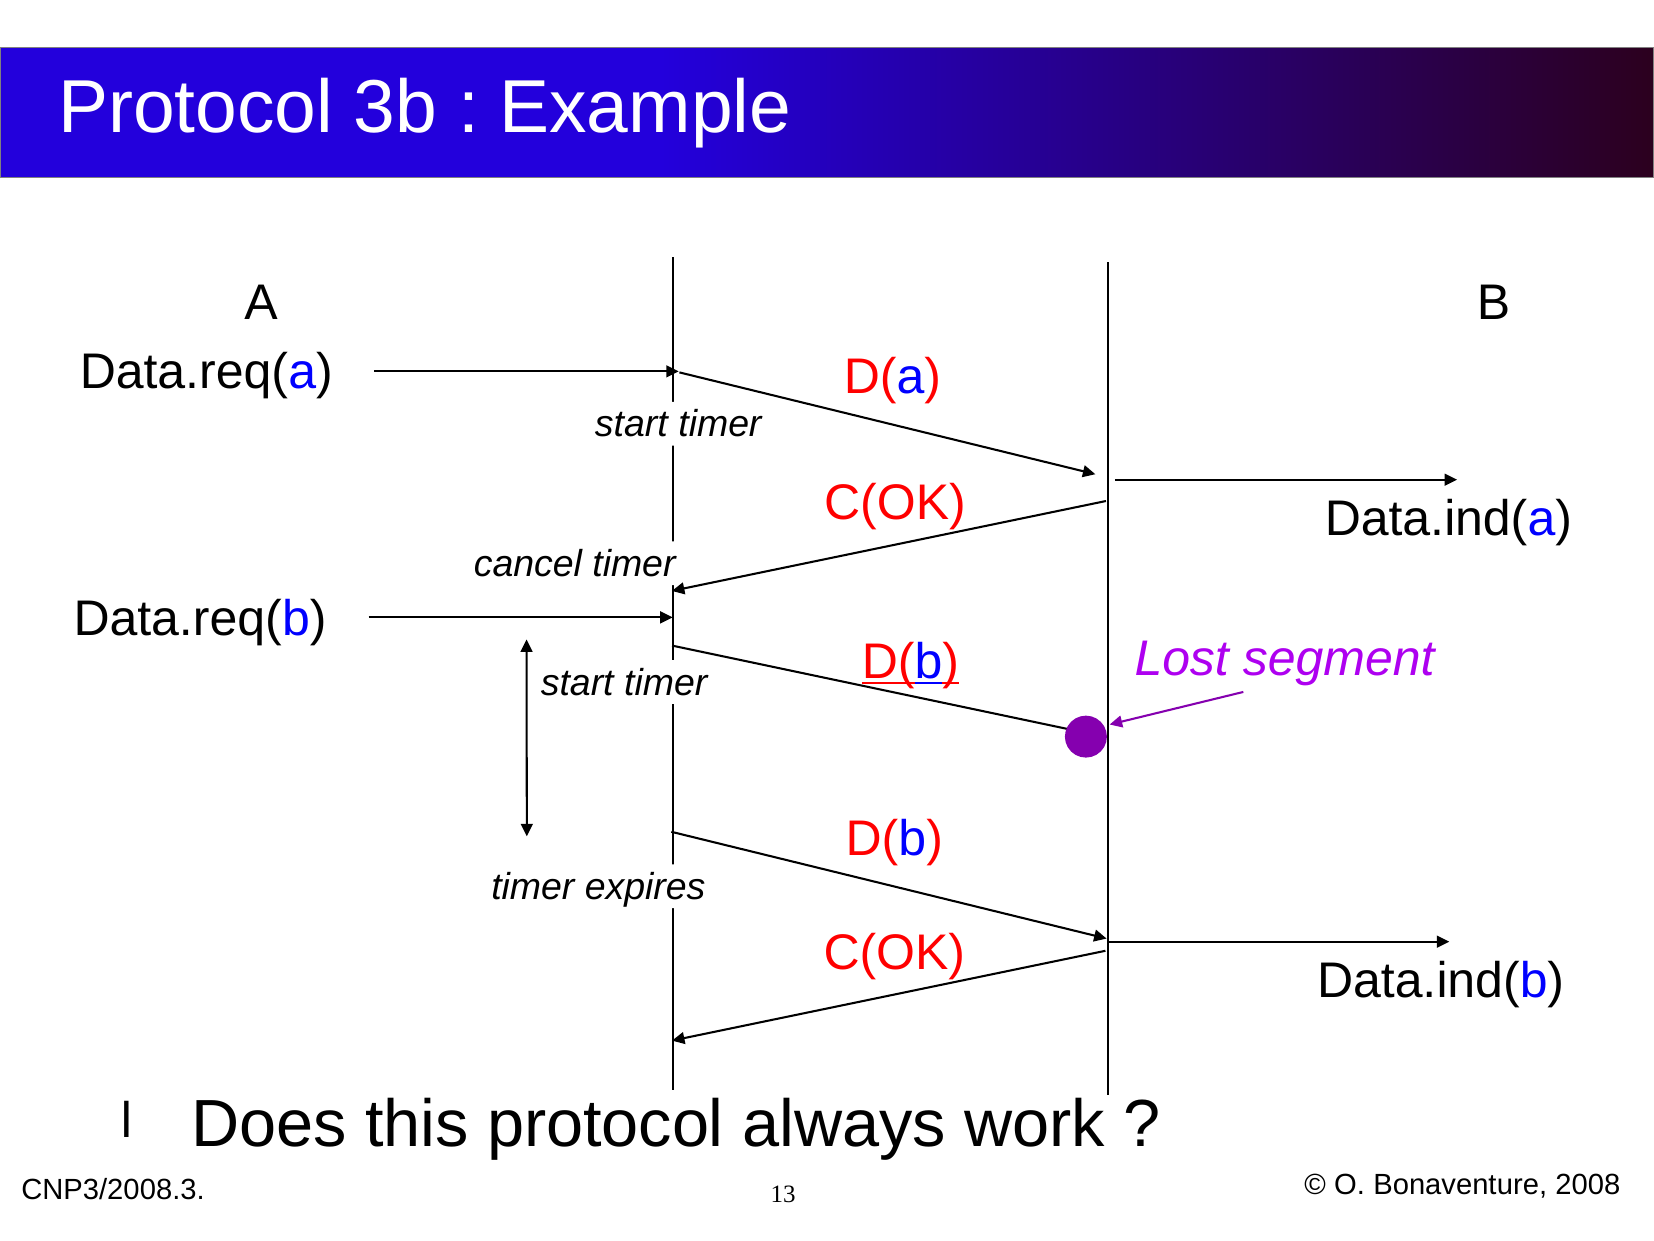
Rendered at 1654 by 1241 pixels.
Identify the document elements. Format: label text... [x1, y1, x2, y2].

text_box Data.ind(a) [1324, 495, 1573, 546]
text_box Data.ind(b) [1316, 957, 1565, 1008]
text_box A B [255, 289, 267, 305]
text_box A B [244, 279, 1516, 330]
text_box CNP3/2008.3. [21, 1176, 120, 1212]
text_box C(OK) [824, 479, 967, 531]
text_box start timer [594, 401, 762, 446]
text_box Data.req(b) [73, 594, 327, 646]
text_box D(b) [861, 638, 960, 689]
text_box timer expires [491, 864, 706, 909]
text_box D(b) [845, 815, 944, 866]
text_box Lost segment [1134, 628, 1436, 687]
title Protocol 3b : Example [10, 0, 1000, 219]
text_box Does this protocol always work ? [120, 1092, 1533, 1238]
text_box C(OK) [823, 929, 966, 980]
text_box cancel timer [474, 541, 676, 586]
text_box [1065, 716, 1106, 757]
text_box start timer [540, 660, 708, 704]
text_box Data.req(a) [79, 348, 333, 400]
text_box © O. Bonaventure, 2008 [1533, 1170, 1622, 1201]
text_box D(a) [843, 353, 942, 404]
